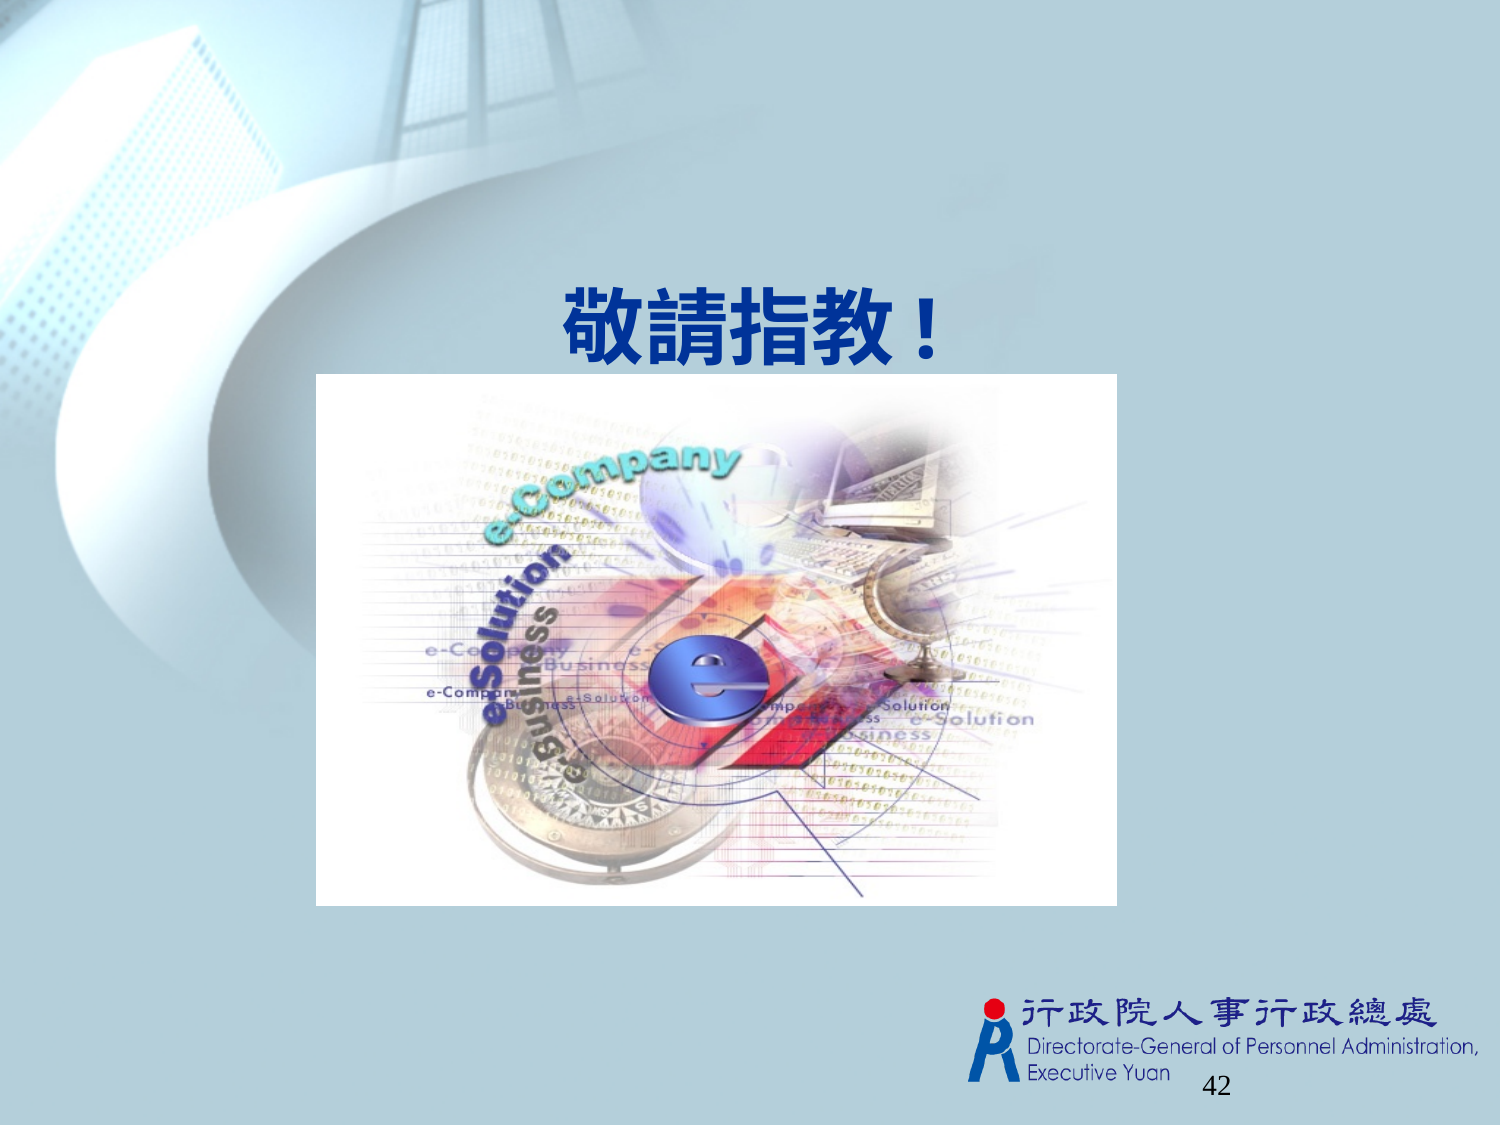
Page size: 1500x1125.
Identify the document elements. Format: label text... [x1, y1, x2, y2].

text_box 敬請指教! [113, 232, 1388, 419]
picture [316, 419, 1117, 906]
text_box [1187, 1058, 1500, 1125]
